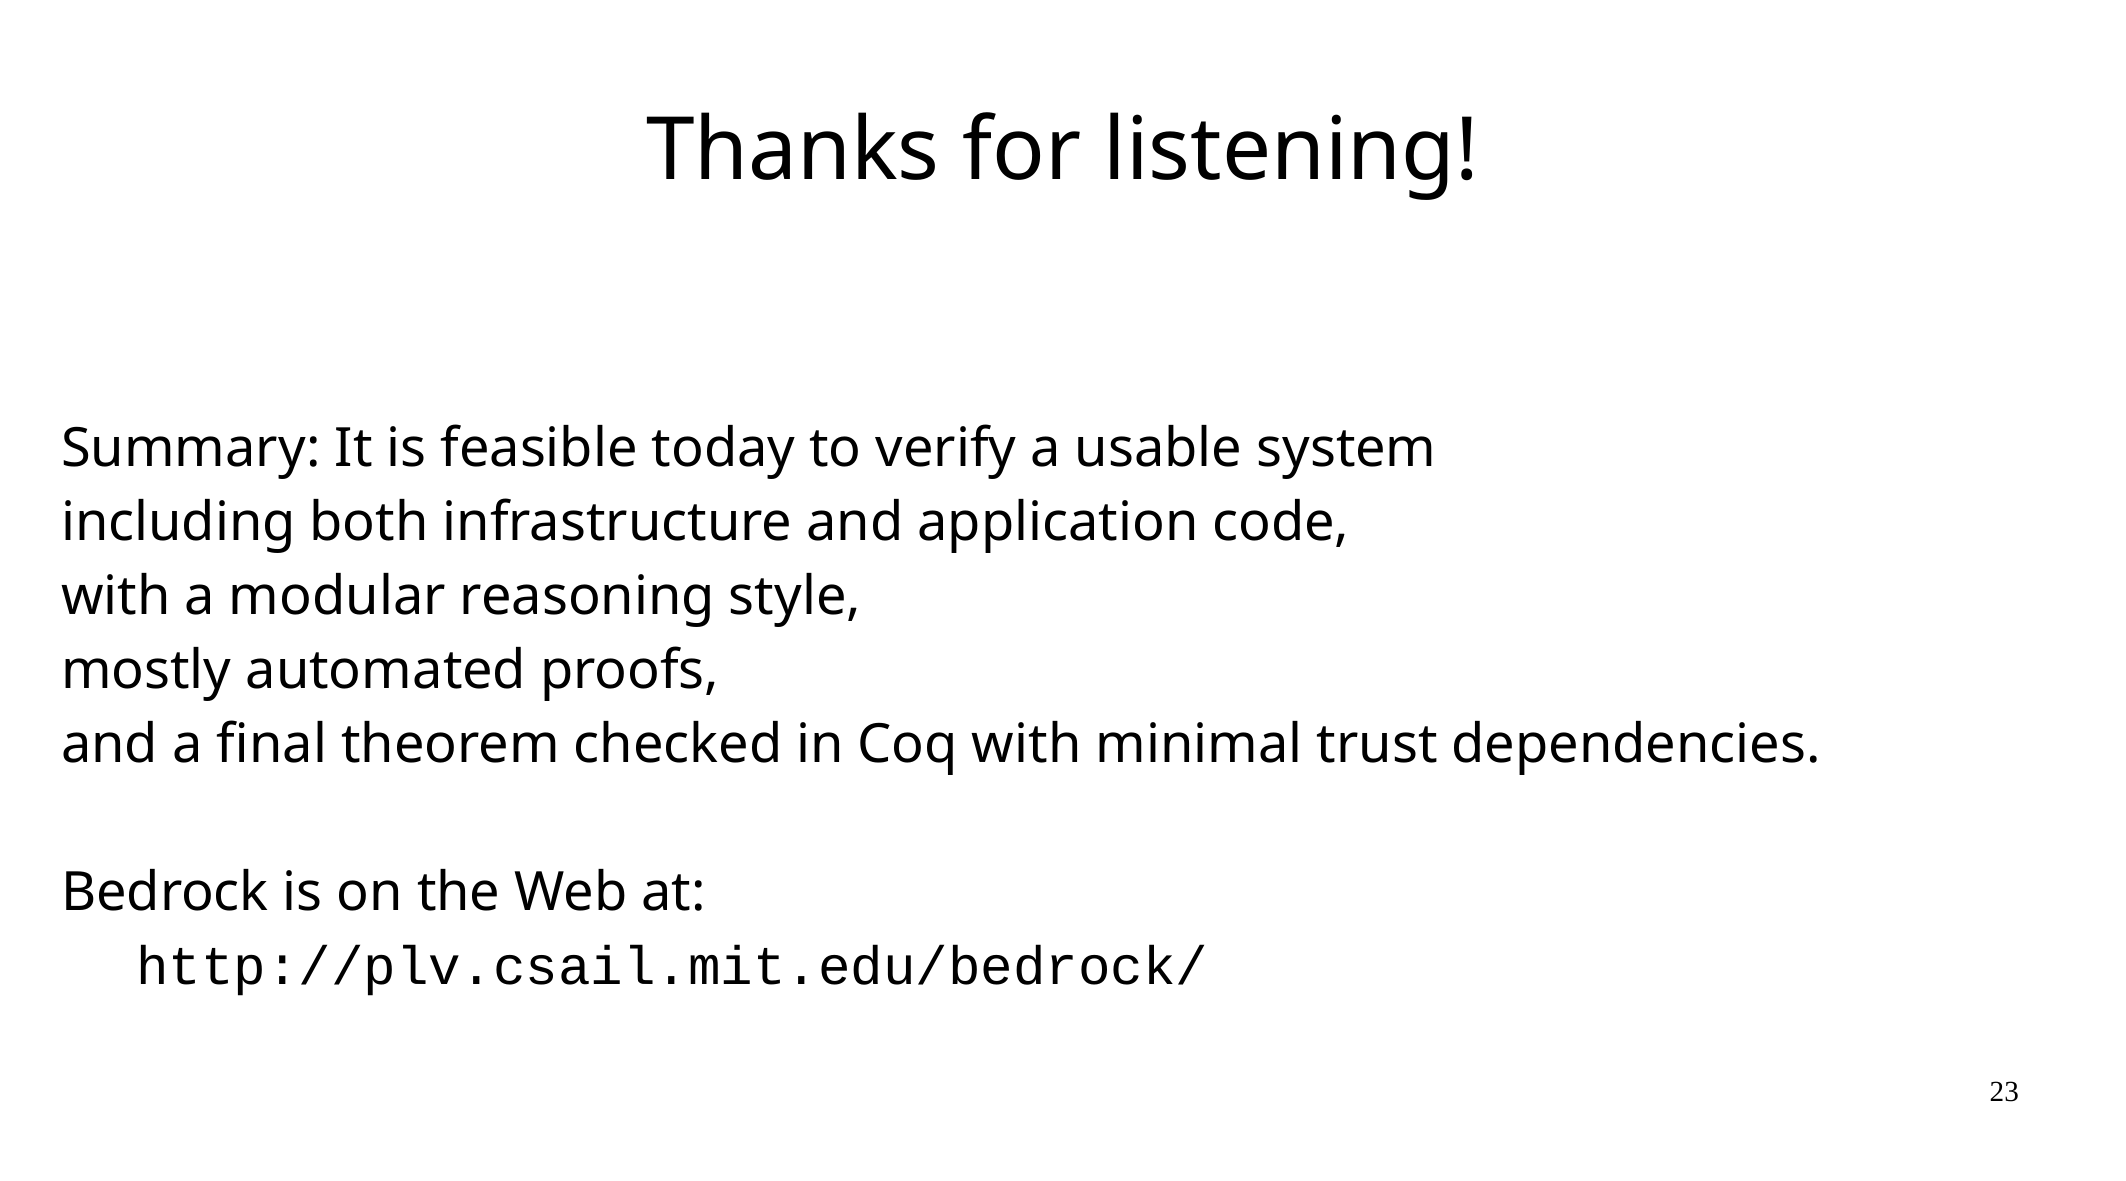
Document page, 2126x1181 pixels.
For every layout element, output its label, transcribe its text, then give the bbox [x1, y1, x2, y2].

title Thanks for listening! [106, 47, 2020, 245]
text_box Summary: It is feasible today to verify a usable system including both infrastructure and application code, with a modular reasoning style, mostly automated proofs, and a final theorem checked in Coq with minimal trust dependencies. Bedrock is on the Web at: http://plv.csail.mit.edu/bedrock/ [46, 400, 2120, 928]
